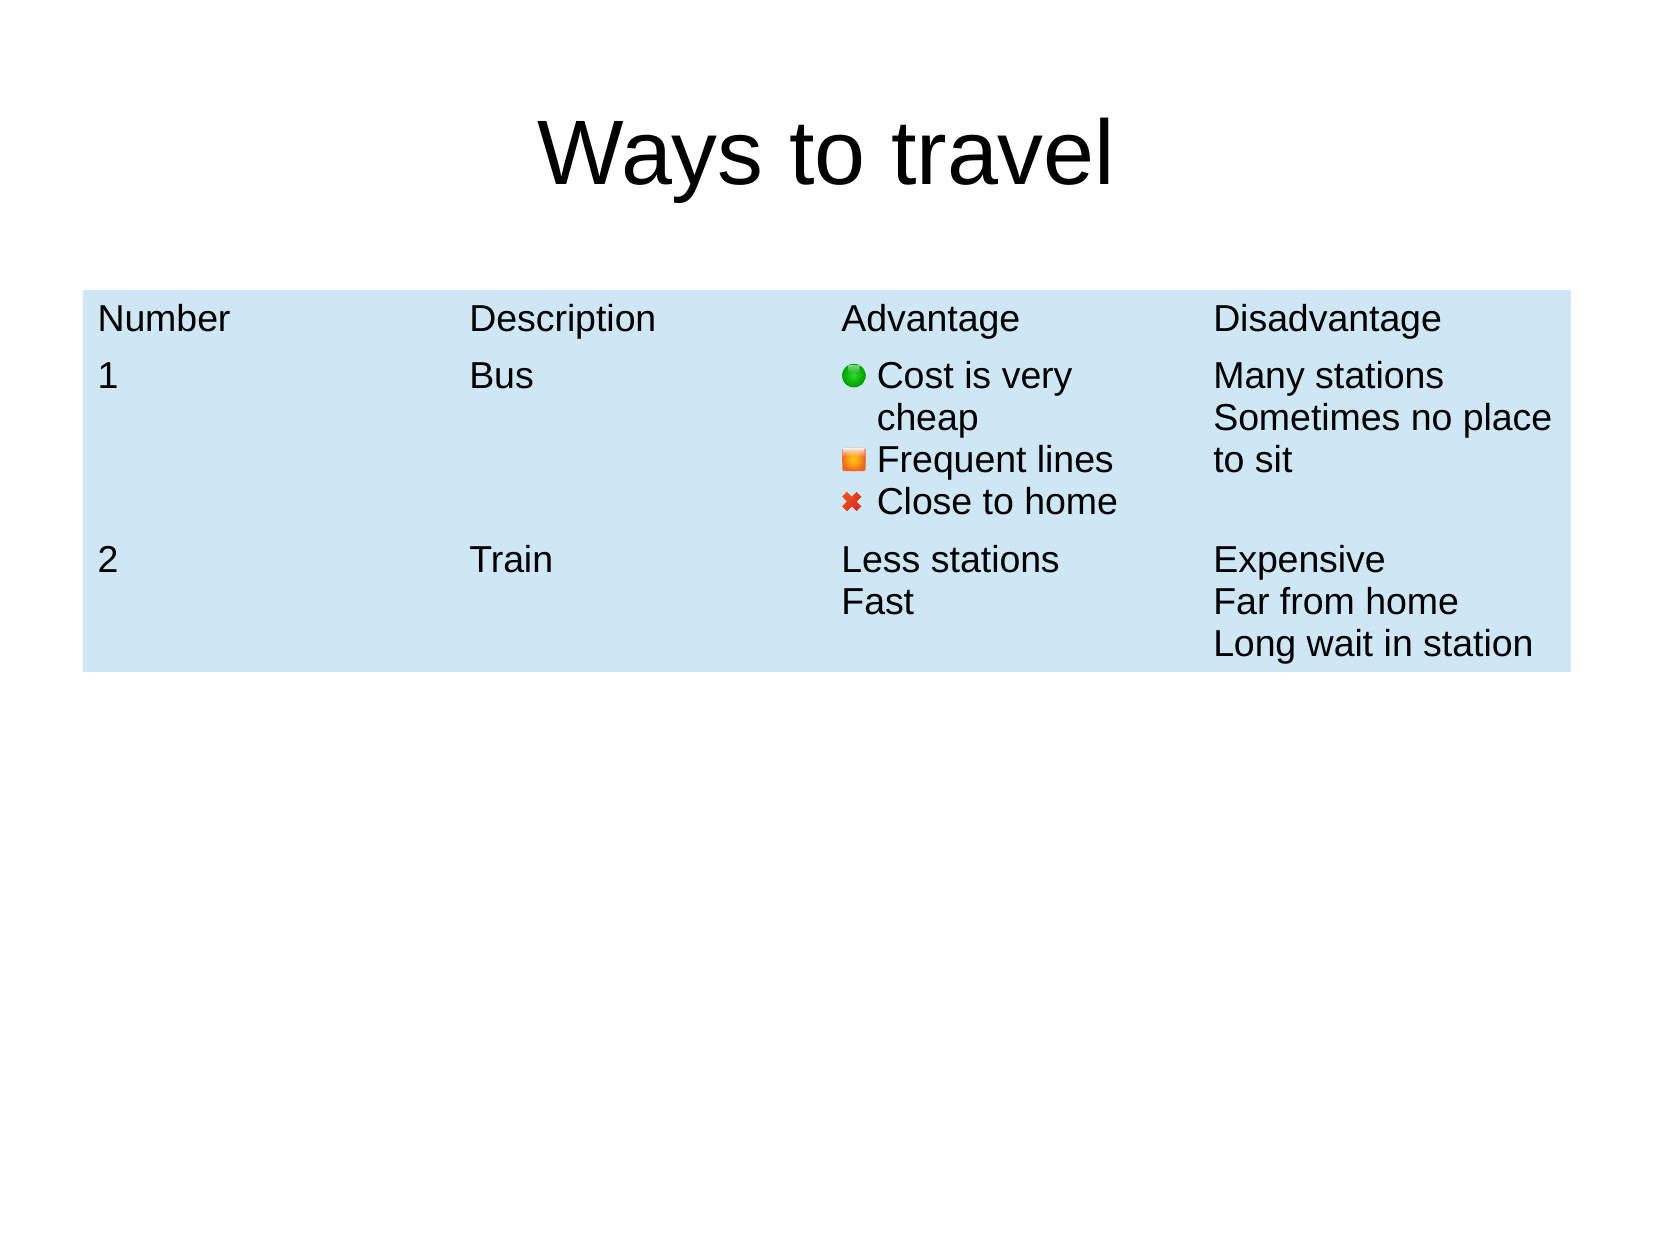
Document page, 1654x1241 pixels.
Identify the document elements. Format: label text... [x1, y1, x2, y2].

title Ways to travel [82, 49, 1571, 257]
table_cell Less stations Fast [827, 531, 1199, 672]
table_cell Bus [455, 347, 827, 531]
table_cell Many stations Sometimes no place to sit [1199, 347, 1571, 531]
table_cell Cost is very cheap Frequent lines Close to home [827, 347, 1199, 531]
table_cell Train [455, 531, 827, 672]
table_cell 2 [83, 531, 455, 672]
table_header Advantage [827, 290, 1199, 347]
table_cell Expensive Far from home Long wait in station [1199, 531, 1571, 672]
table_header Number [83, 290, 455, 347]
table_header Description [455, 290, 827, 347]
table_cell 1 [83, 347, 455, 531]
table_header Disadvantage [1199, 290, 1571, 347]
